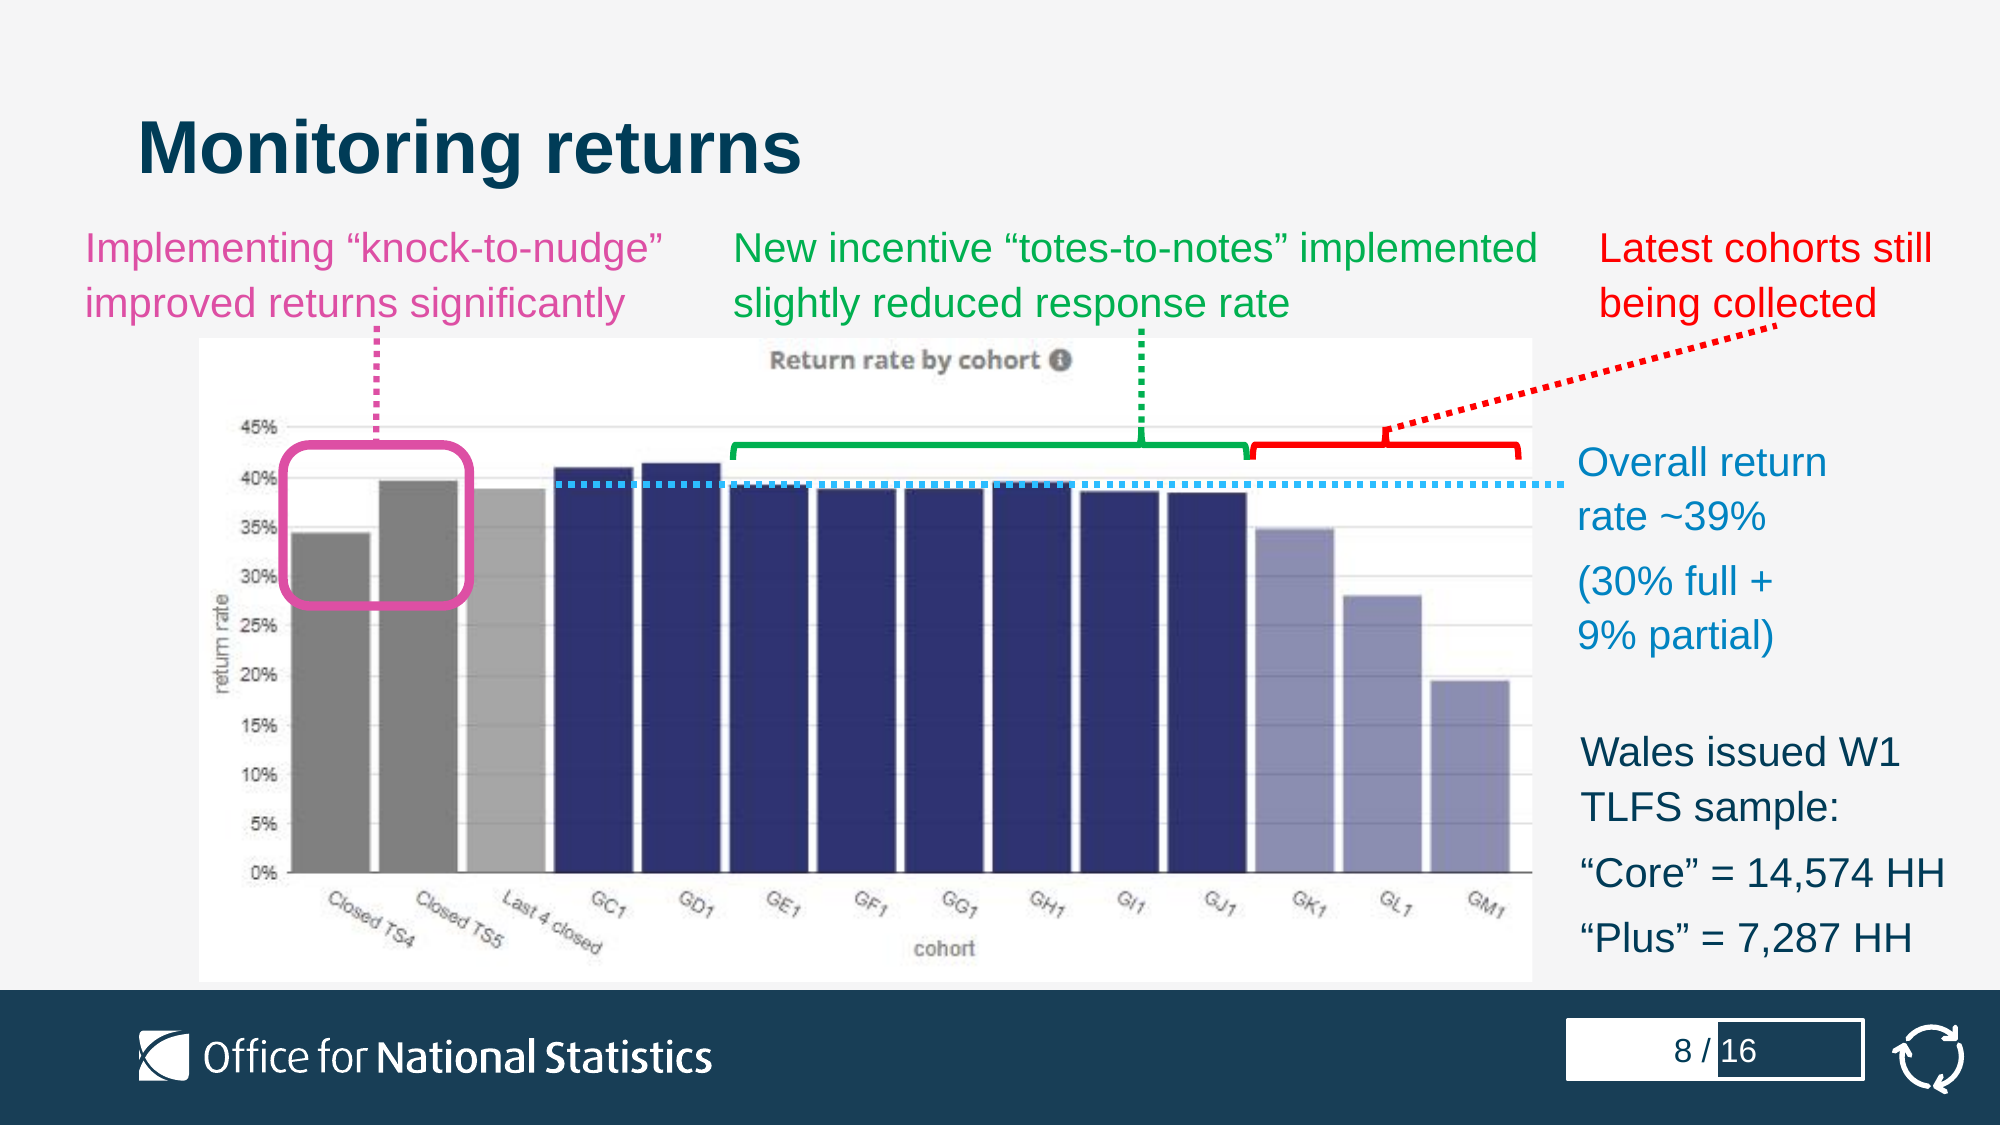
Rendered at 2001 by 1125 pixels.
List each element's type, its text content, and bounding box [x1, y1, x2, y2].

title Monitoring returns [137, 105, 1863, 192]
text_box New incentive “totes-to-notes” implemented slightly reduced response rate [733, 215, 1551, 323]
text_box 8 / 16 [1568, 1020, 1863, 1079]
list Overall return rate ~39% (30% full + 9% partial) [1577, 430, 1832, 659]
picture [1878, 1006, 1982, 1110]
text_box Wales issued W1 TLFS sample: “Core” = 14,574 HH “Plus” = 7,287 HH [1580, 720, 2000, 959]
text_box Latest cohorts still being collected [1598, 215, 1955, 323]
text_box Implementing “knock-to-nudge” improved returns significantly [84, 215, 669, 323]
picture [199, 338, 1533, 982]
